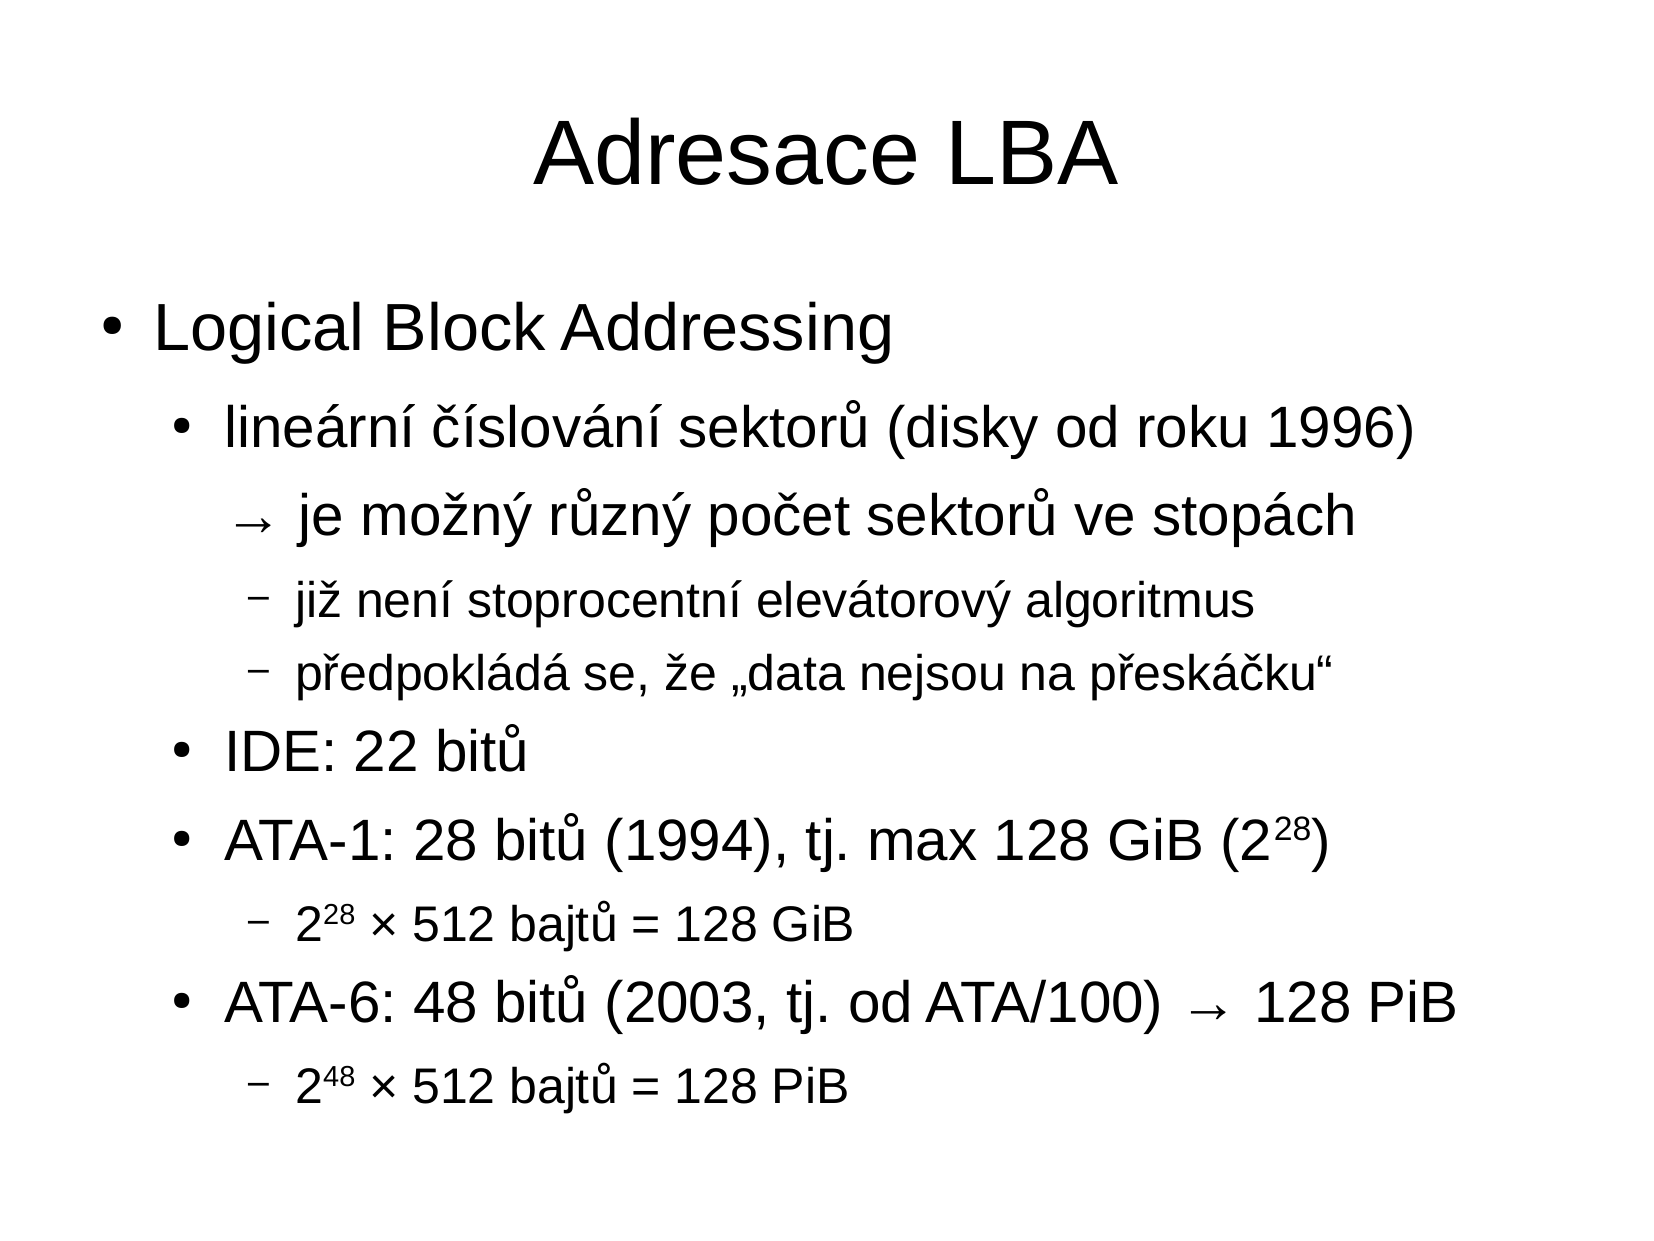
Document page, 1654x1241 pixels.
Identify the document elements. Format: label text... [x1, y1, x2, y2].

title Adresace LBA [82, 49, 1571, 257]
list Logical Block Addressing lineární číslování sektorů (disky od roku 1996) → je možný různý počet sektorů ve stopách již není stoprocentní elevátorový algoritmus předpokládá se, že „data nejsou na přeskáčku“ IDE: 22 bitů ATA-1: 28 bitů (1994), tj. max 128 GiB (228) 228 × 512 bajtů = 128 GiB ATA-6: 48 bitů (2003, tj. od ATA/100) → 128 PiB 248 × 512 bajtů = 128 PiB [82, 290, 1571, 1120]
